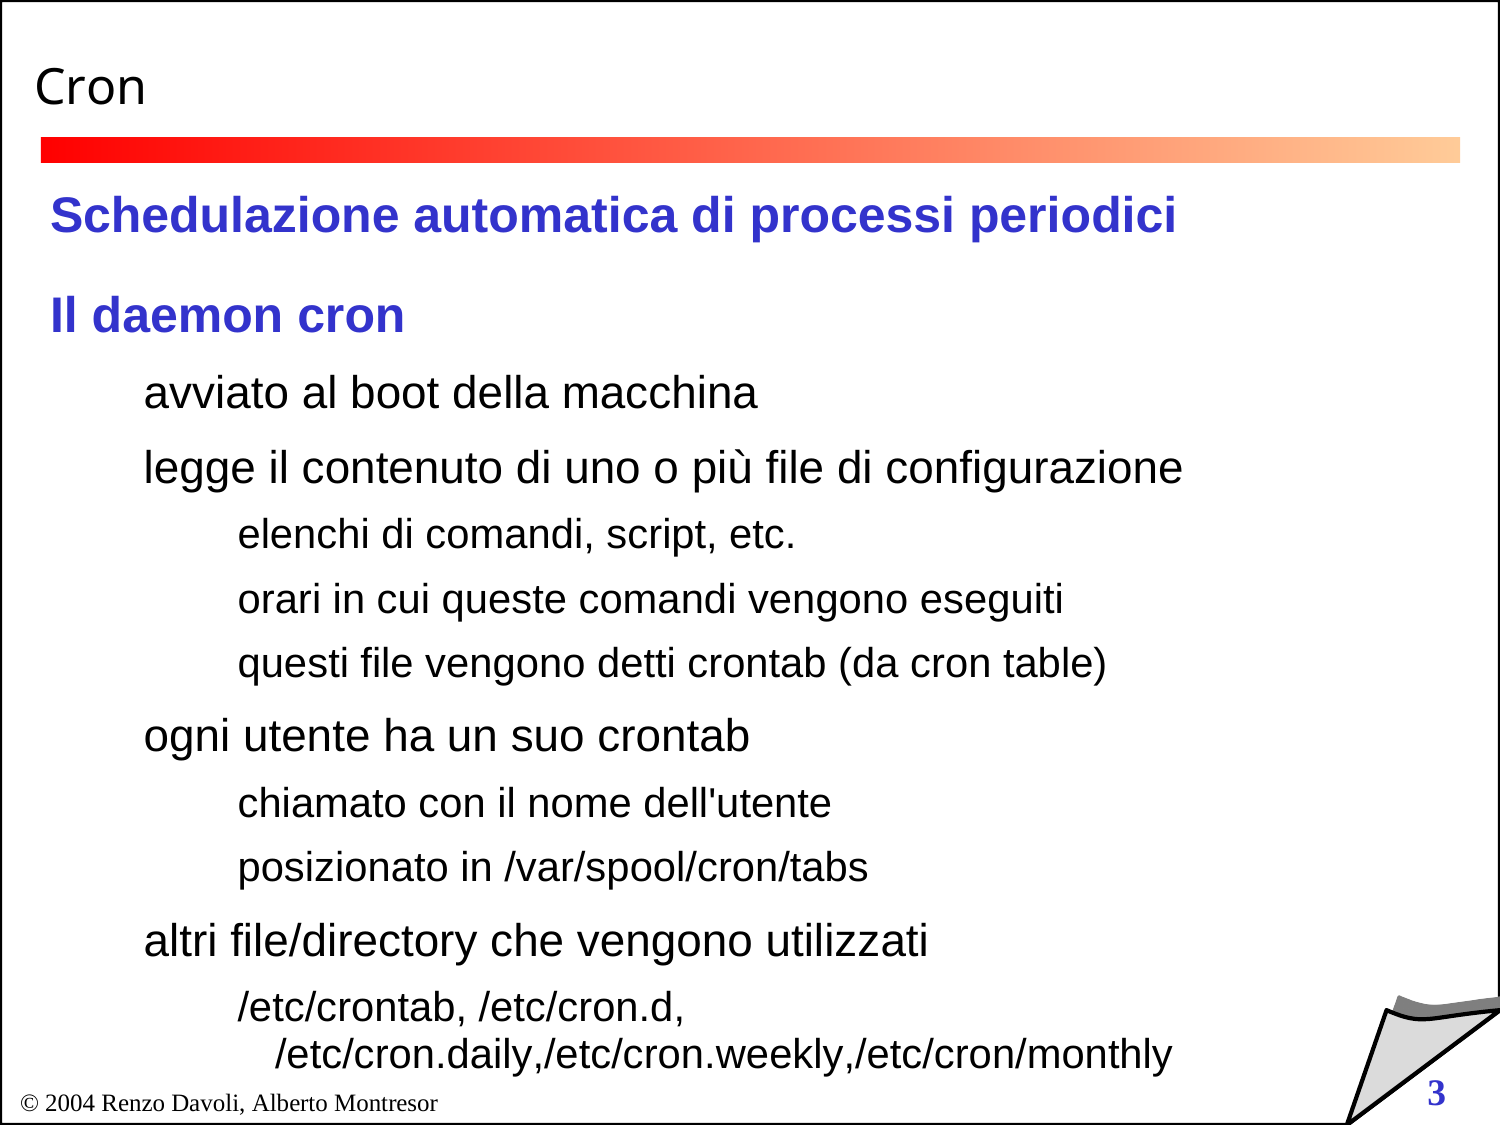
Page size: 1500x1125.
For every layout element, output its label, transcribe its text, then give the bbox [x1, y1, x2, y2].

title Cron [34, 44, 1466, 131]
list Schedulazione automatica di processi periodici Il daemon cron avviato al boot della macchina legge il contenuto di uno o più file di configurazione elenchi di comandi, script, etc. orari in cui queste comandi vengono eseguiti questi file vengono detti crontab (da cron table) ogni utente ha un suo crontab chiamato con il nome dell'utente posizionato in /var/spool/cron/tabs altri file/directory che vengono utilizzati /etc/crontab, /etc/cron.d, /etc/cron.daily,/etc/cron.weekly,/etc/cron/monthly [50, 187, 1450, 1077]
